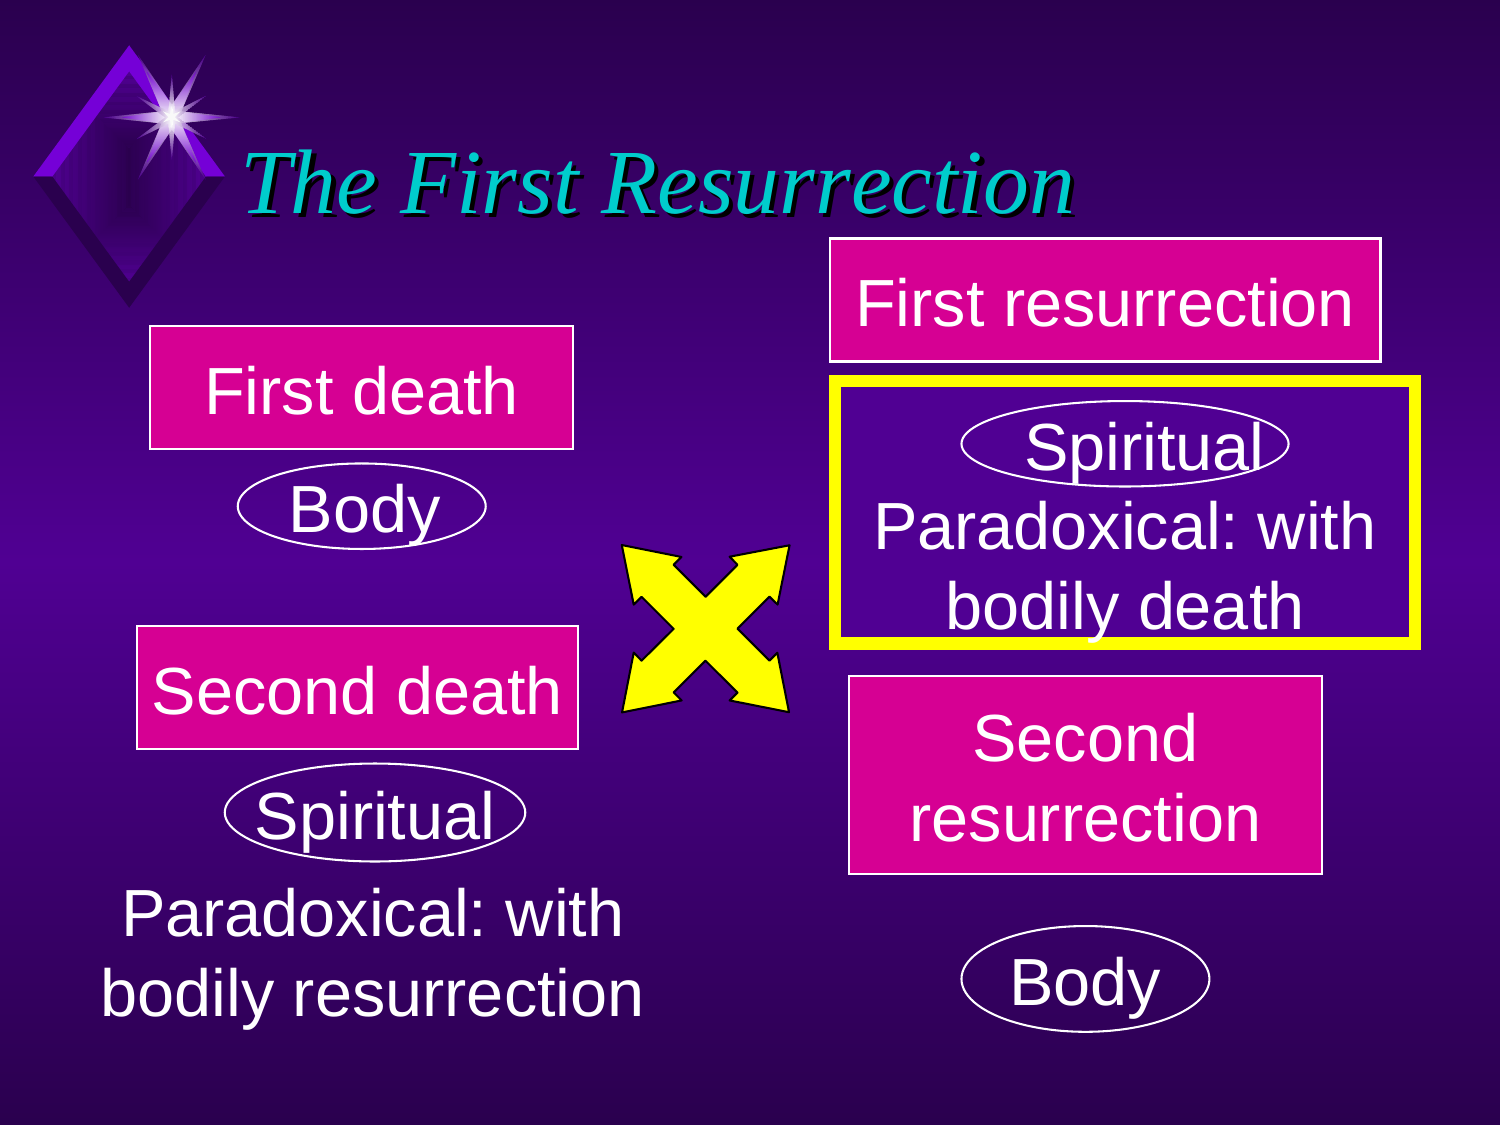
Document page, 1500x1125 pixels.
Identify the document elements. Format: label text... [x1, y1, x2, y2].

text_box [621, 545, 790, 713]
text_box First resurrection [829, 238, 1381, 362]
text_box Paradoxical: with bodily resurrection [60, 862, 686, 1038]
text_box Spiritual [1078, 439, 1096, 466]
text_box Body [961, 926, 1210, 1032]
text_box Body [237, 463, 486, 549]
text_box Paradoxical: with bodily death [812, 475, 1438, 650]
text_box First death [150, 325, 574, 449]
text_box [835, 381, 1415, 475]
text_box Second resurrection [849, 676, 1322, 874]
text_box Spiritual [224, 763, 526, 862]
text_box Second death [136, 625, 578, 749]
text_box Spiritual [961, 401, 1289, 475]
title The First Resurrection [224, 78, 1388, 288]
